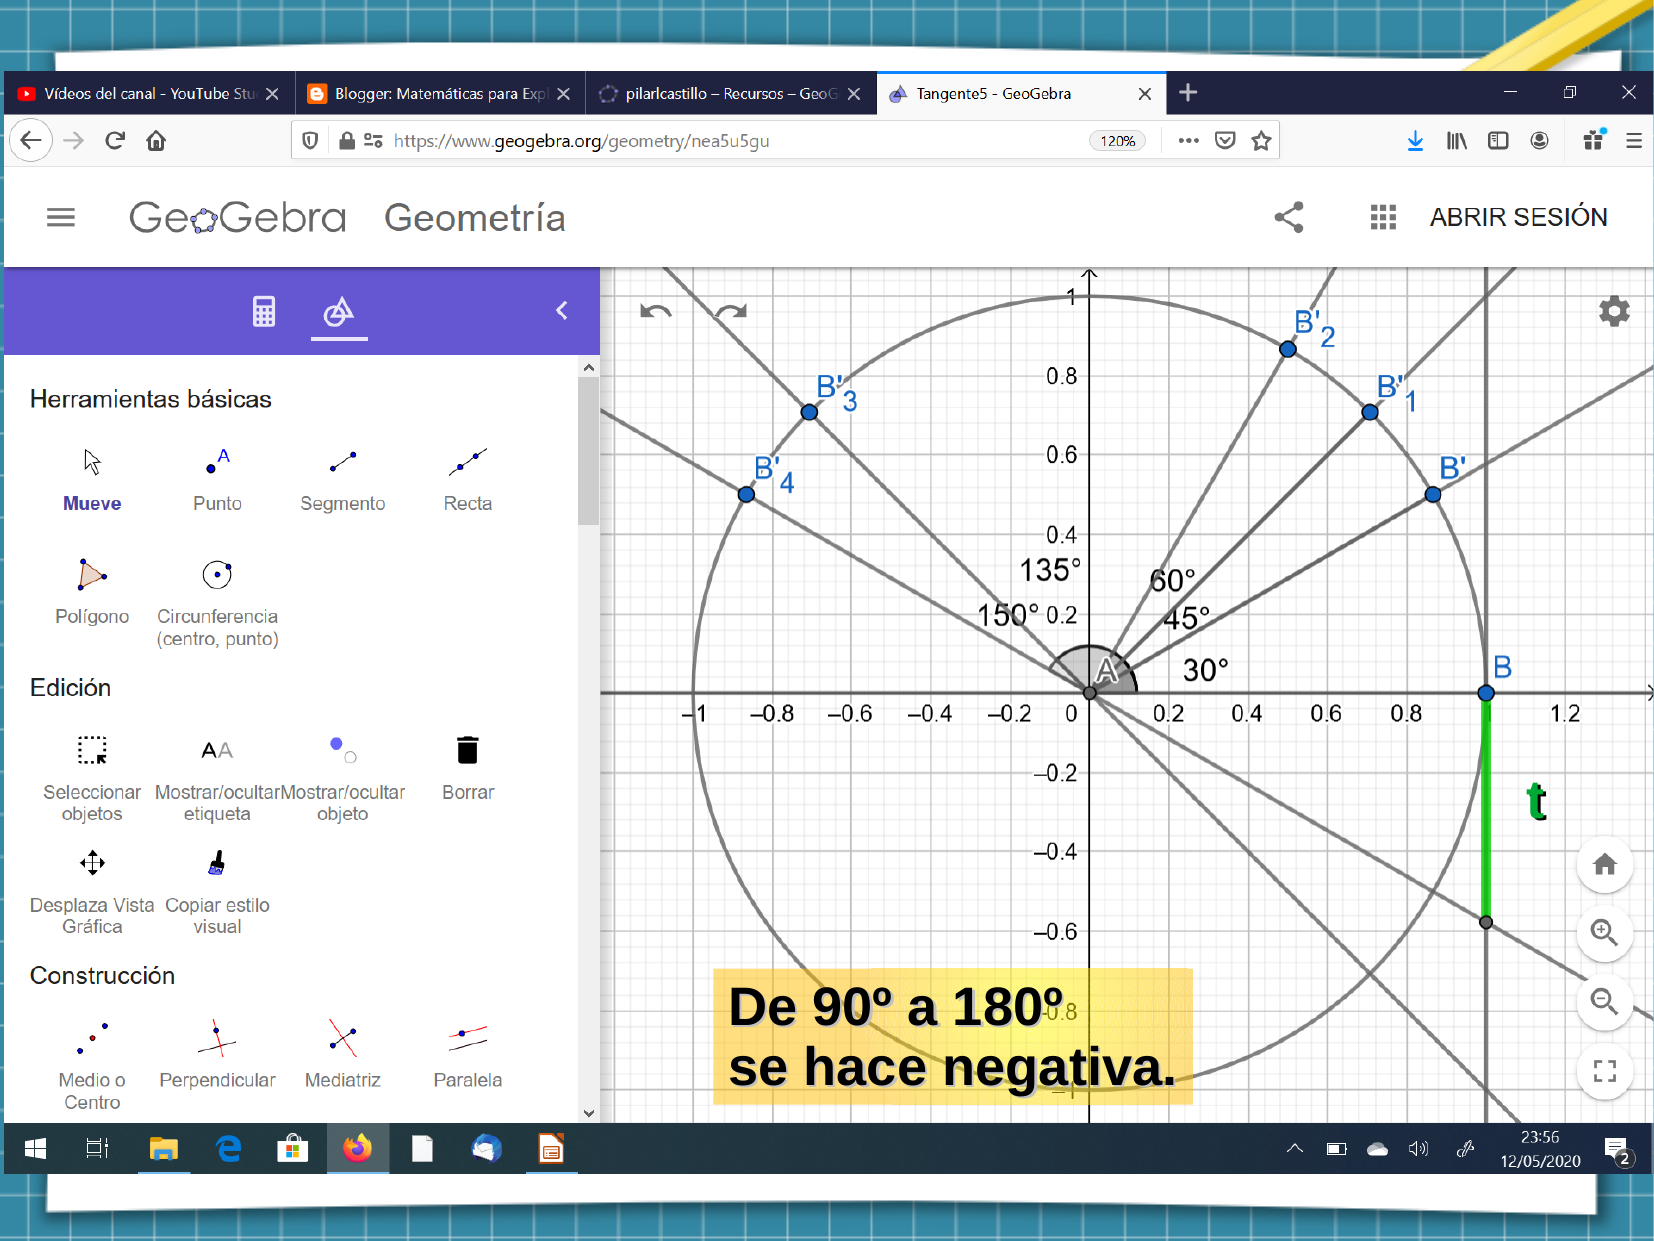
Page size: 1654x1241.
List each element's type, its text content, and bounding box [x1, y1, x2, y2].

text_box t [1511, 761, 1654, 898]
picture [0, 0, 1654, 1241]
text_box De 90º a 180º se hace negativa. [713, 968, 1193, 1105]
